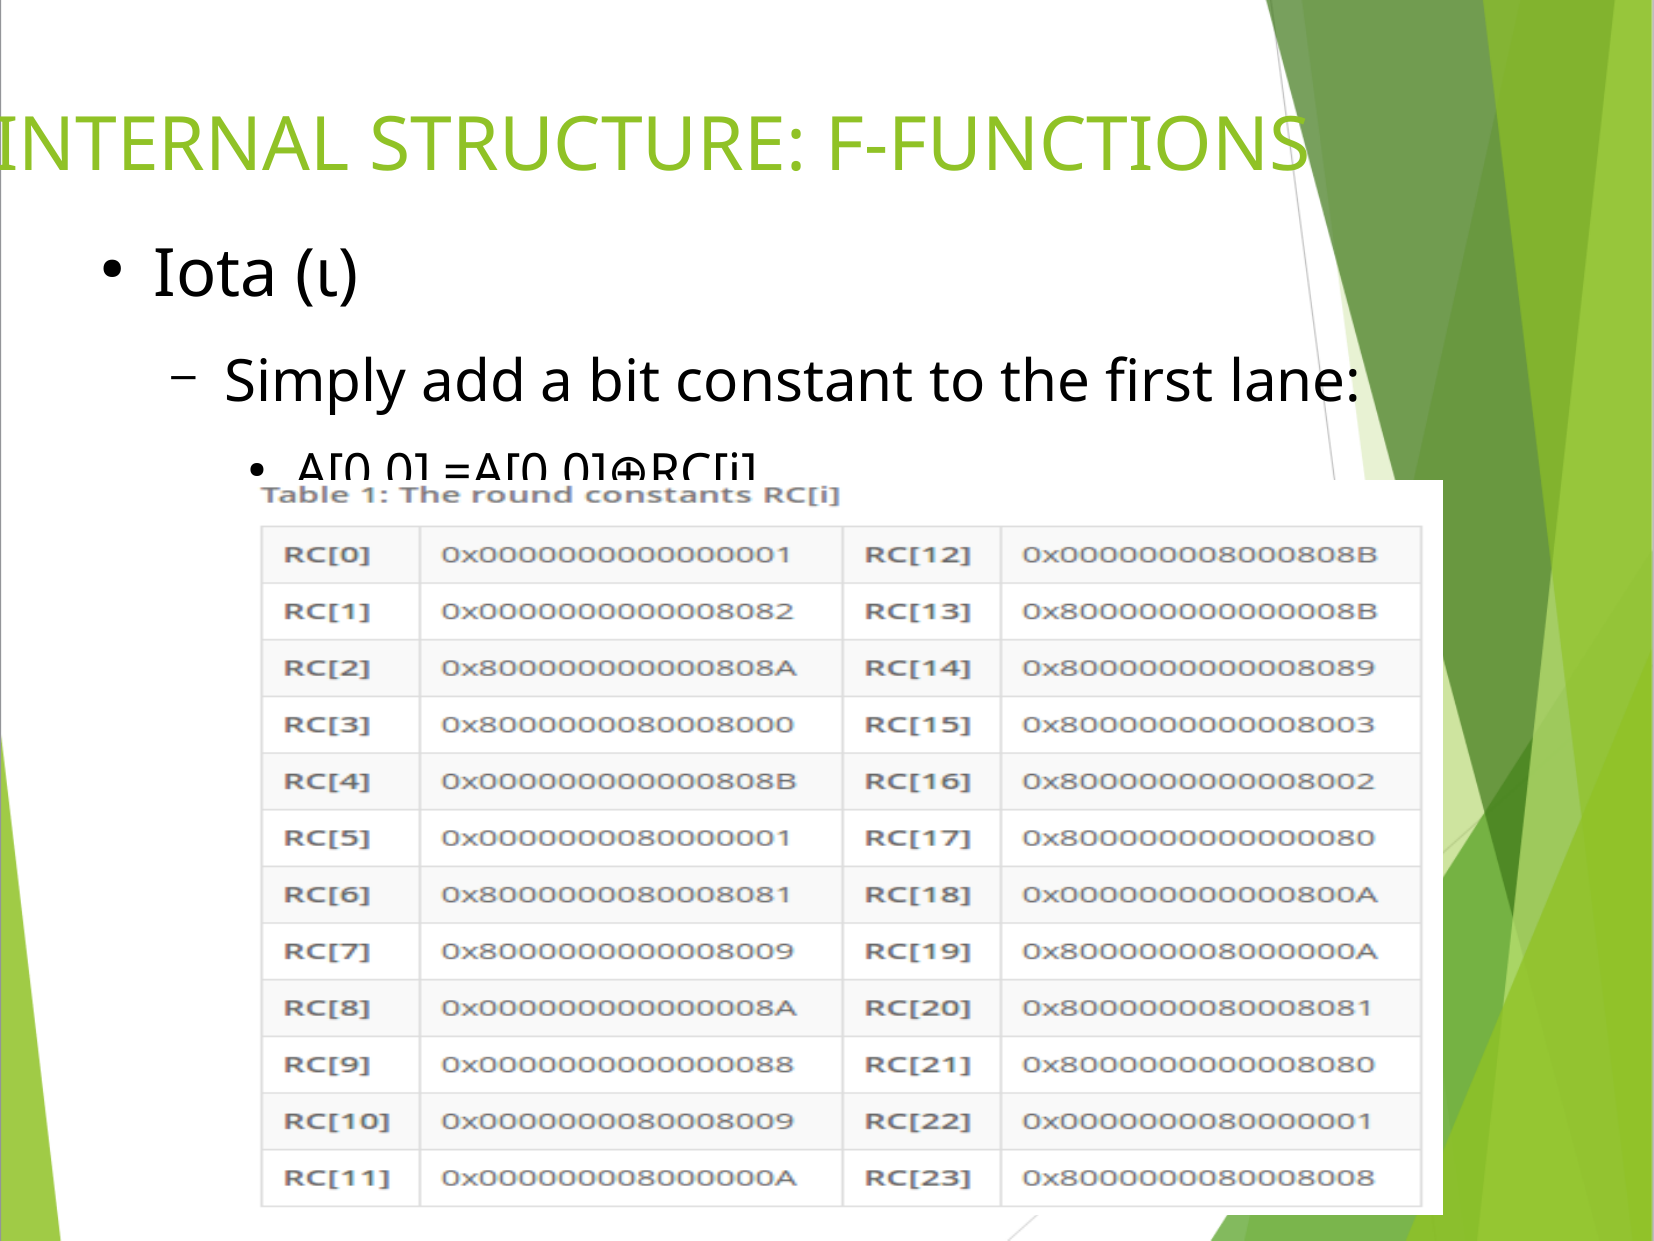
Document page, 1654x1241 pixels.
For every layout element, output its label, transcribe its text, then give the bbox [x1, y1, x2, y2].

title INTERNAL STRUCTURE: F-FUNCTIONS [0, 37, 1387, 245]
list Iota (ι) Simply add a bit constant to the first lane: A[0,0] =A[0,0]⊕RC[i] [82, 225, 1571, 945]
picture [0, 0, 1654, 1241]
